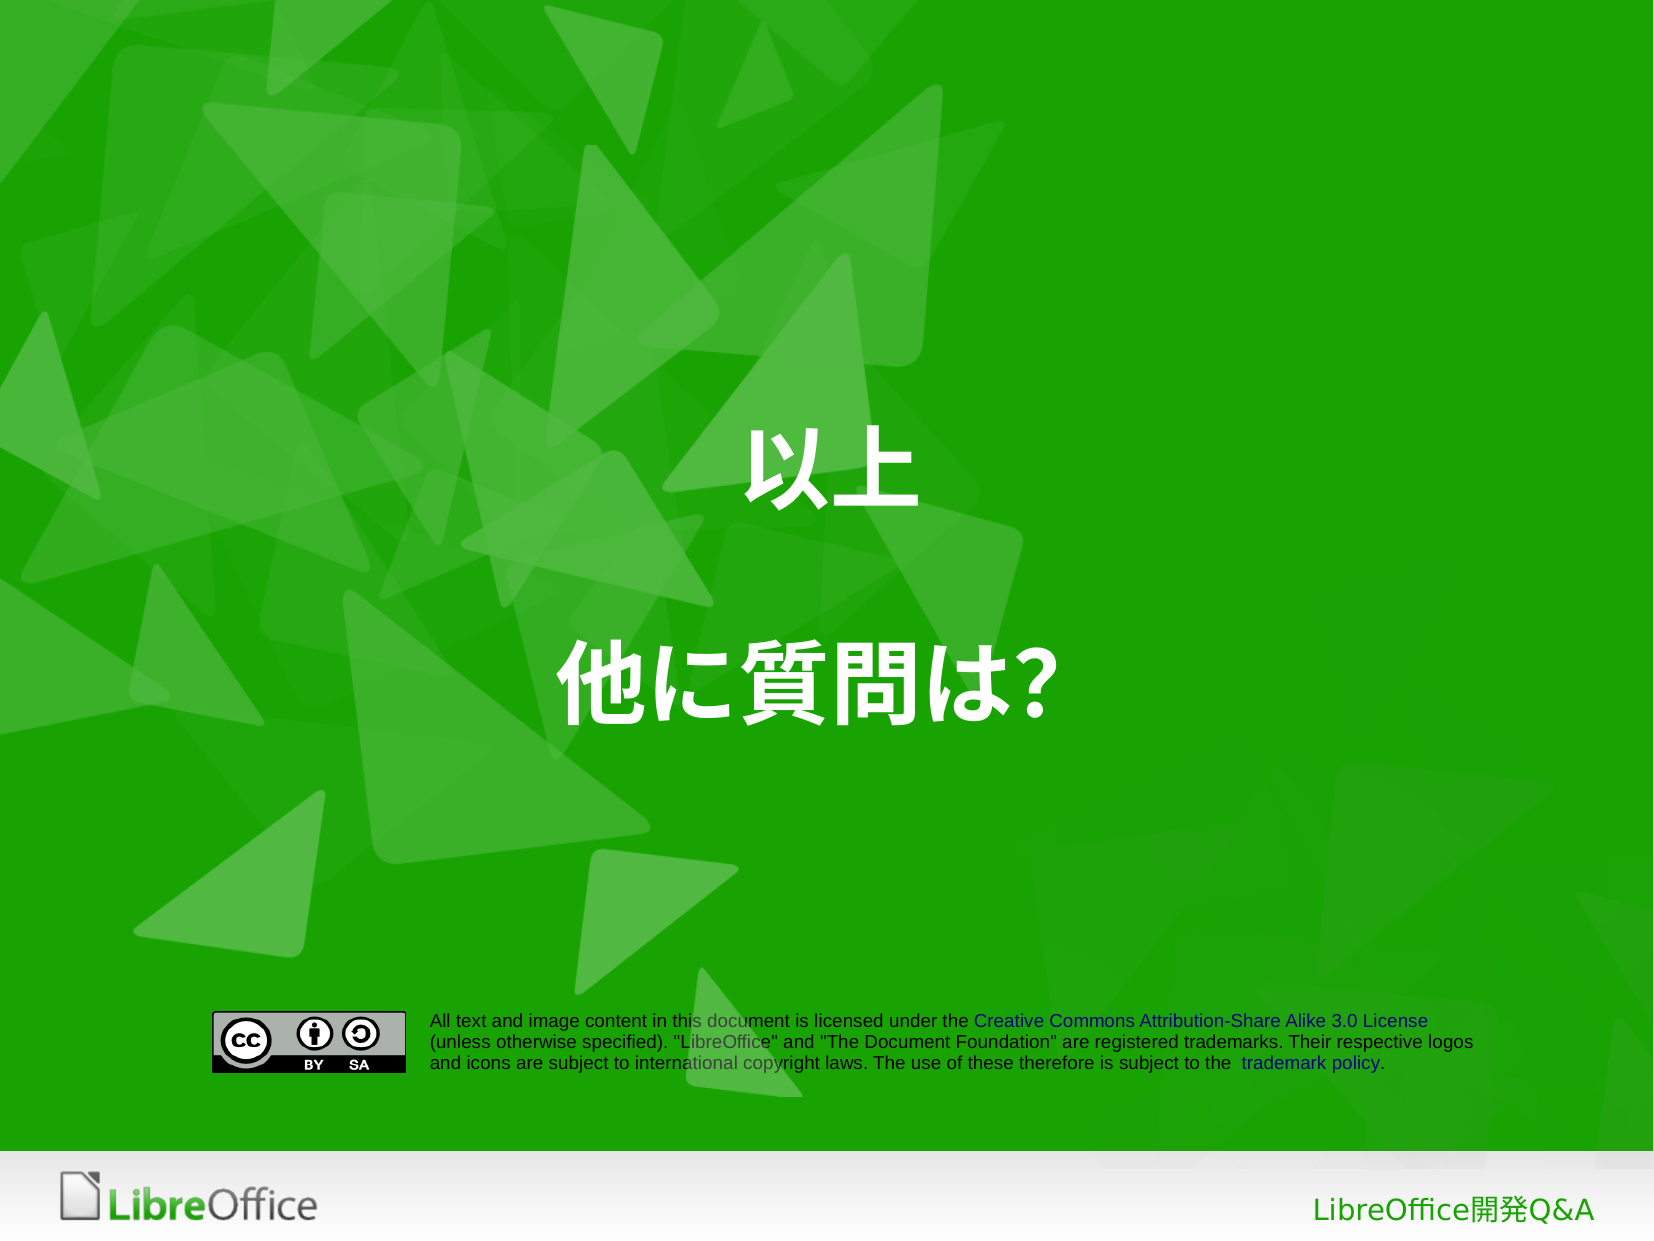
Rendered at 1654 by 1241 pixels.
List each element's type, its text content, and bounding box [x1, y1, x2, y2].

picture [0, 0, 1654, 1169]
picture [41, 1152, 337, 1240]
title 以上 他に質問は？ [117, 417, 1544, 739]
